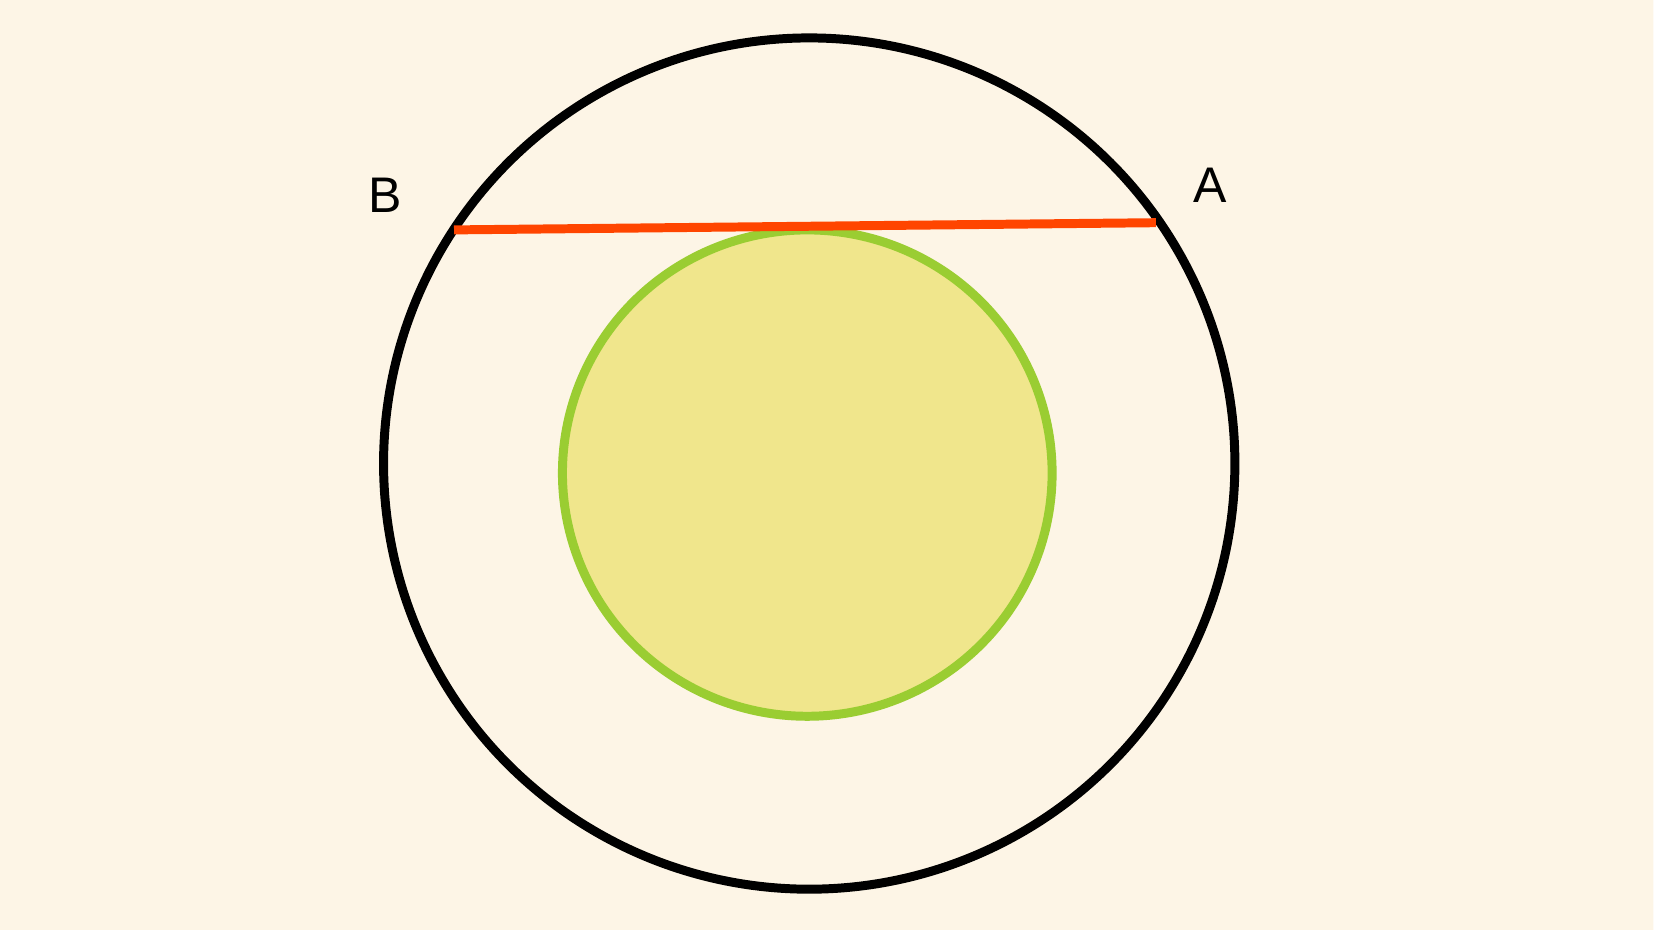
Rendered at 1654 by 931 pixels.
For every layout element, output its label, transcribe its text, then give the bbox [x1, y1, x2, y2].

text_box [562, 231, 1053, 717]
text_box A [1178, 149, 1267, 265]
text_box B [353, 159, 442, 274]
